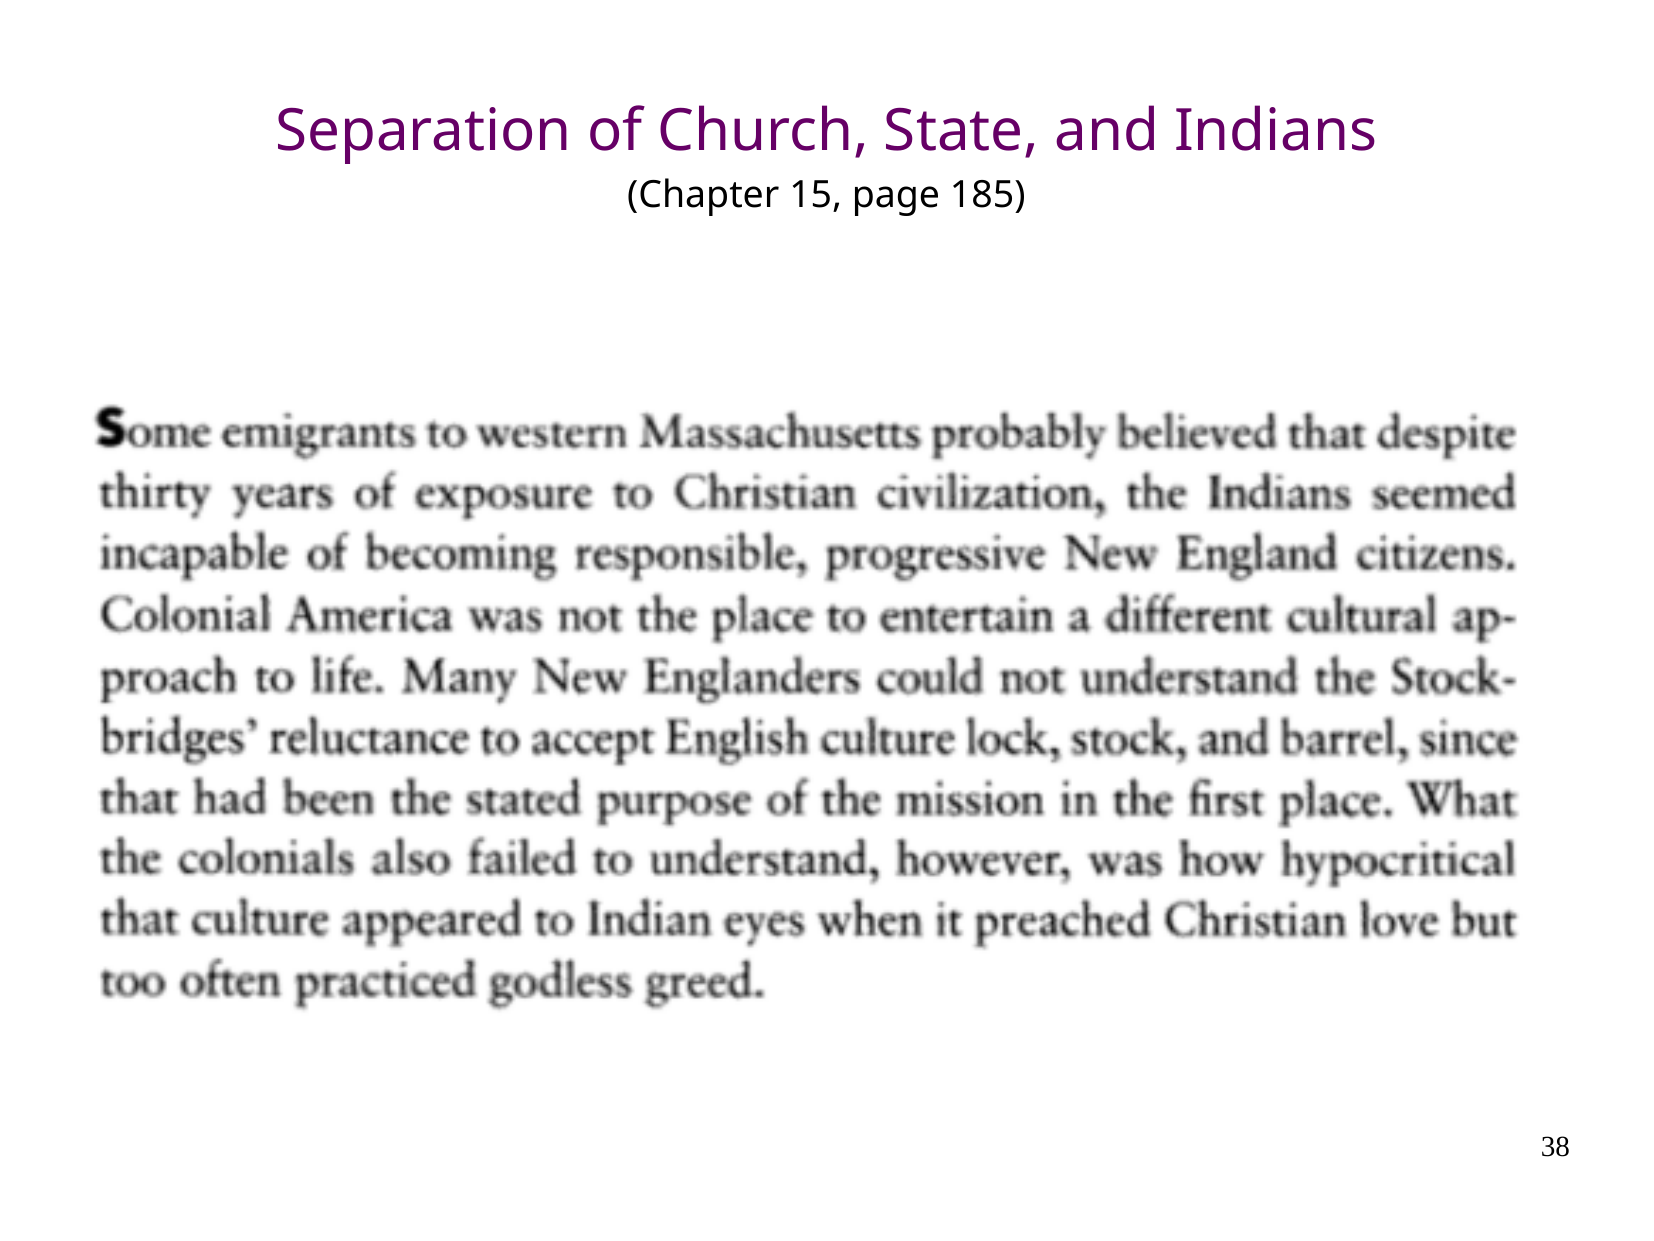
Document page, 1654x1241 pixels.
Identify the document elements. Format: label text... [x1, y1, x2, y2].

title Separation of Church, State, and Indians (Chapter 15, page 185) [82, 49, 1571, 257]
picture [82, 383, 1571, 1016]
